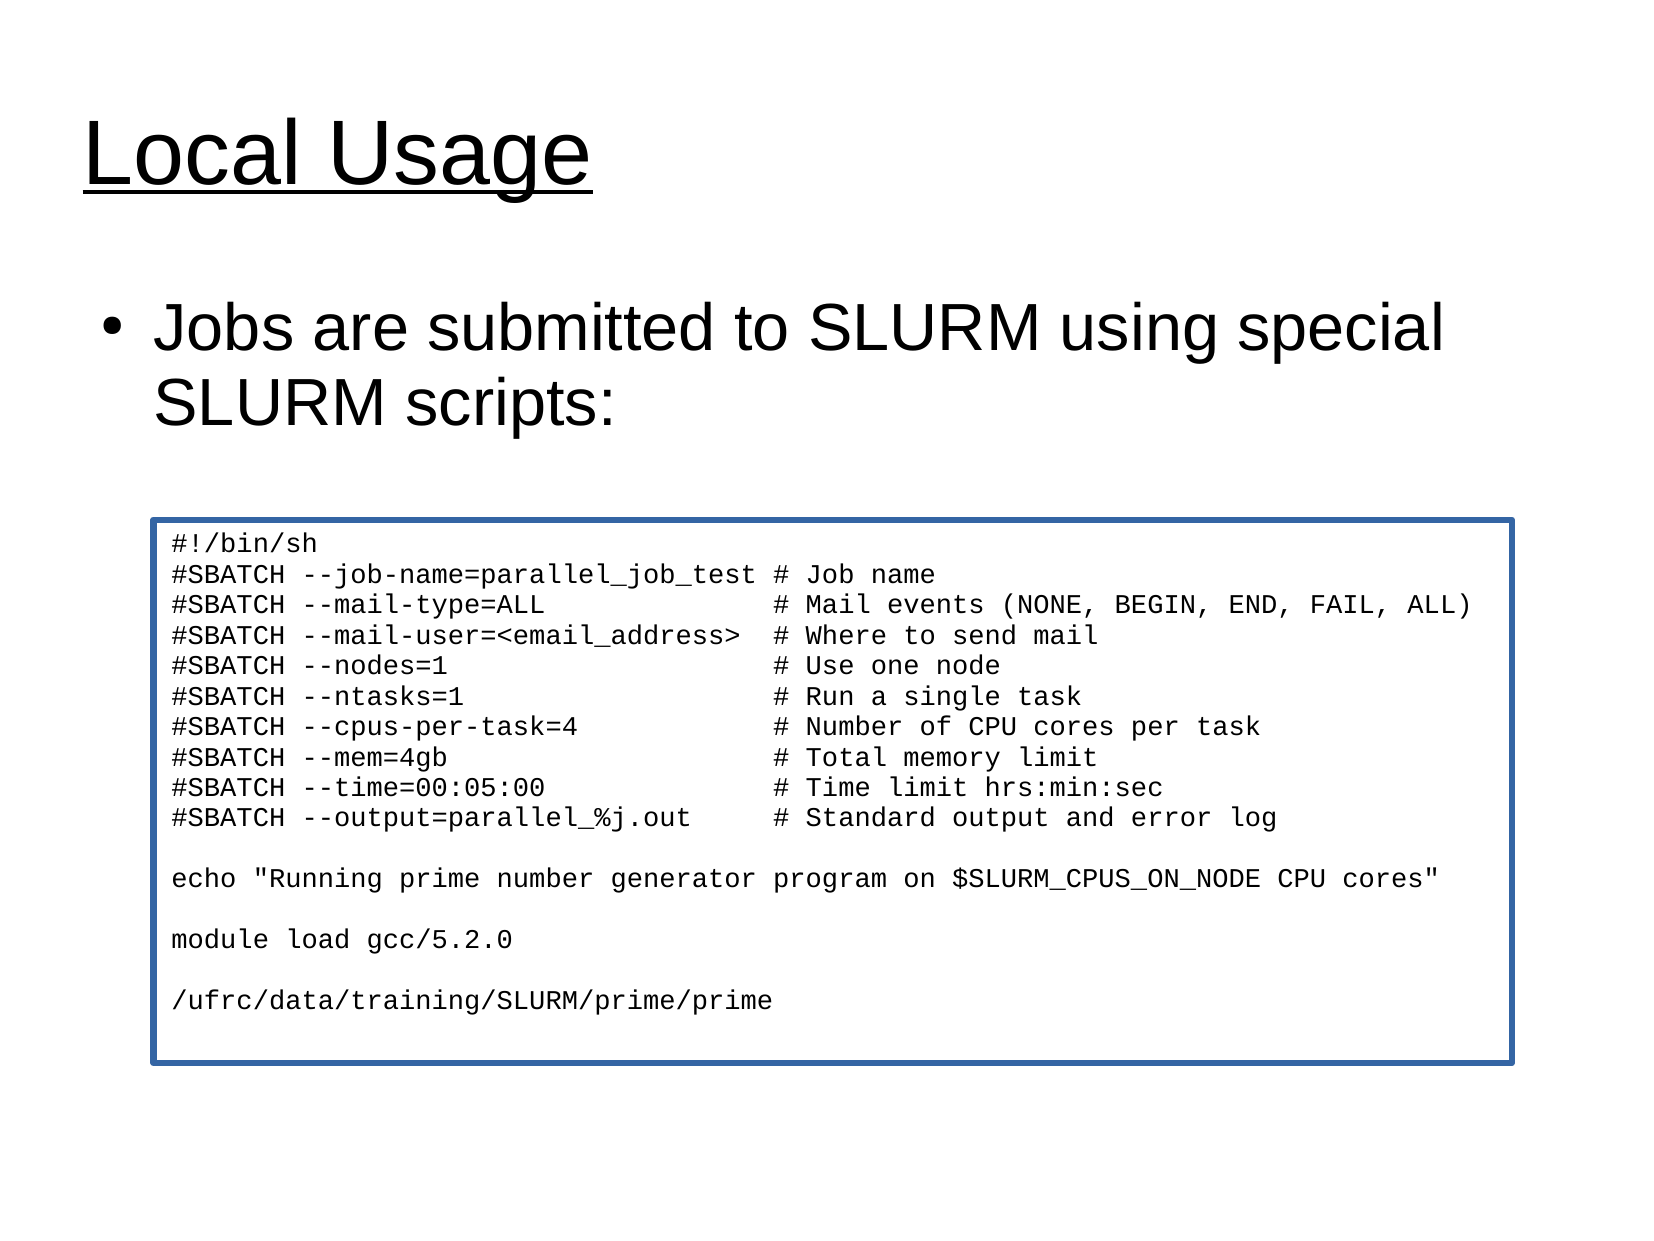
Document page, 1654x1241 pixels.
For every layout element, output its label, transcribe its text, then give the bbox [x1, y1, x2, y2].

title Local Usage [82, 49, 1571, 257]
text_box #!/bin/sh #SBATCH --job-name=parallel_job_test # Job name #SBATCH --mail-type=ALL # Mail events (NONE, BEGIN, END, FAIL, ALL) #SBATCH --mail-user=<email_address> # Where to send mail #SBATCH --nodes=1 # Use one node #SBATCH --ntasks=1 # Run a single task #SBATCH --cpus-per-task=4 # Number of CPU cores per task #SBATCH --mem=4gb # Total memory limit #SBATCH --time=00:05:00 # Time limit hrs:min:sec #SBATCH --output=parallel_%j.out # Standard output and error log echo "Running prime number generator program on $SLURM_CPUS_ON_NODE CPU cores" module load gcc/5.2.0 /ufrc/data/training/SLURM/prime/prime [153, 519, 1512, 1063]
list Jobs are submitted to SLURM using special SLURM scripts: [82, 290, 1571, 461]
